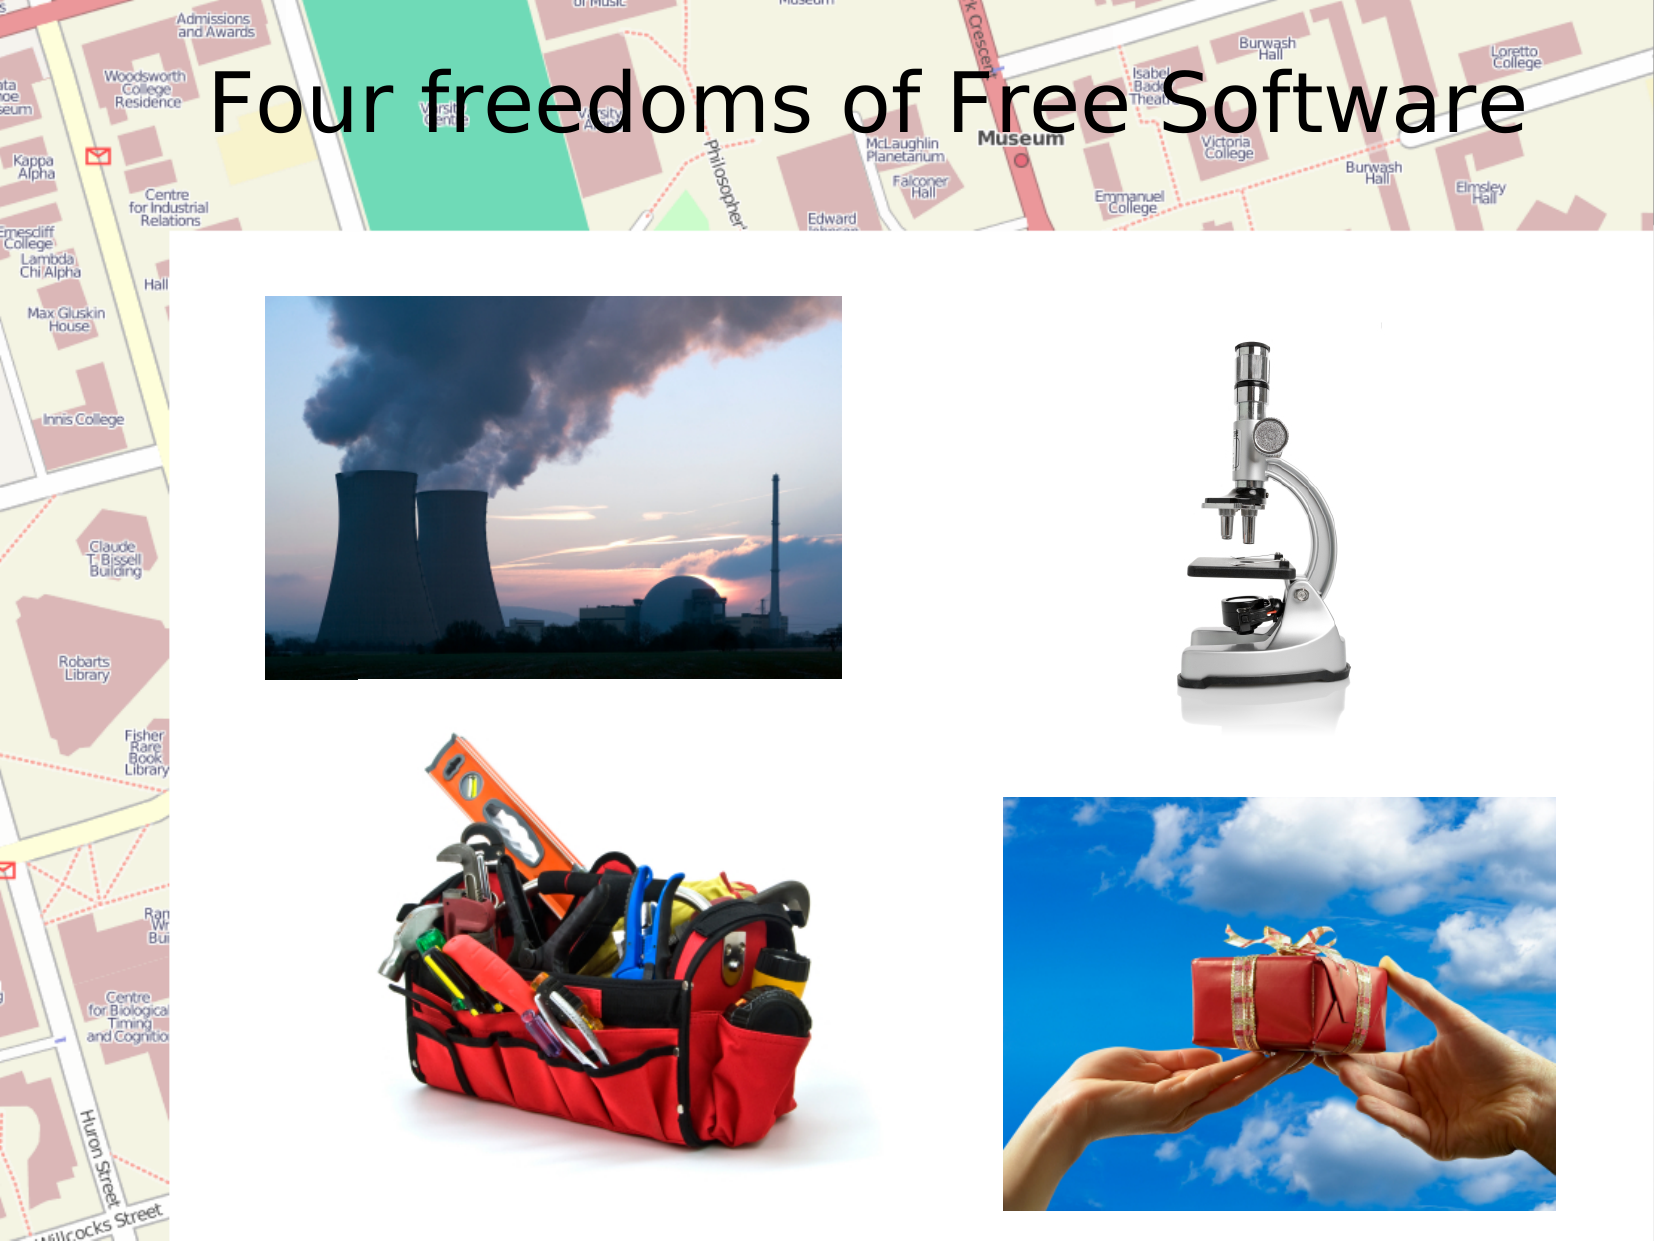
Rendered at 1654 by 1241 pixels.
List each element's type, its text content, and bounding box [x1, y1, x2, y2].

picture [0, 0, 1654, 1241]
title Four freedoms of Free Software [124, 7, 1613, 200]
